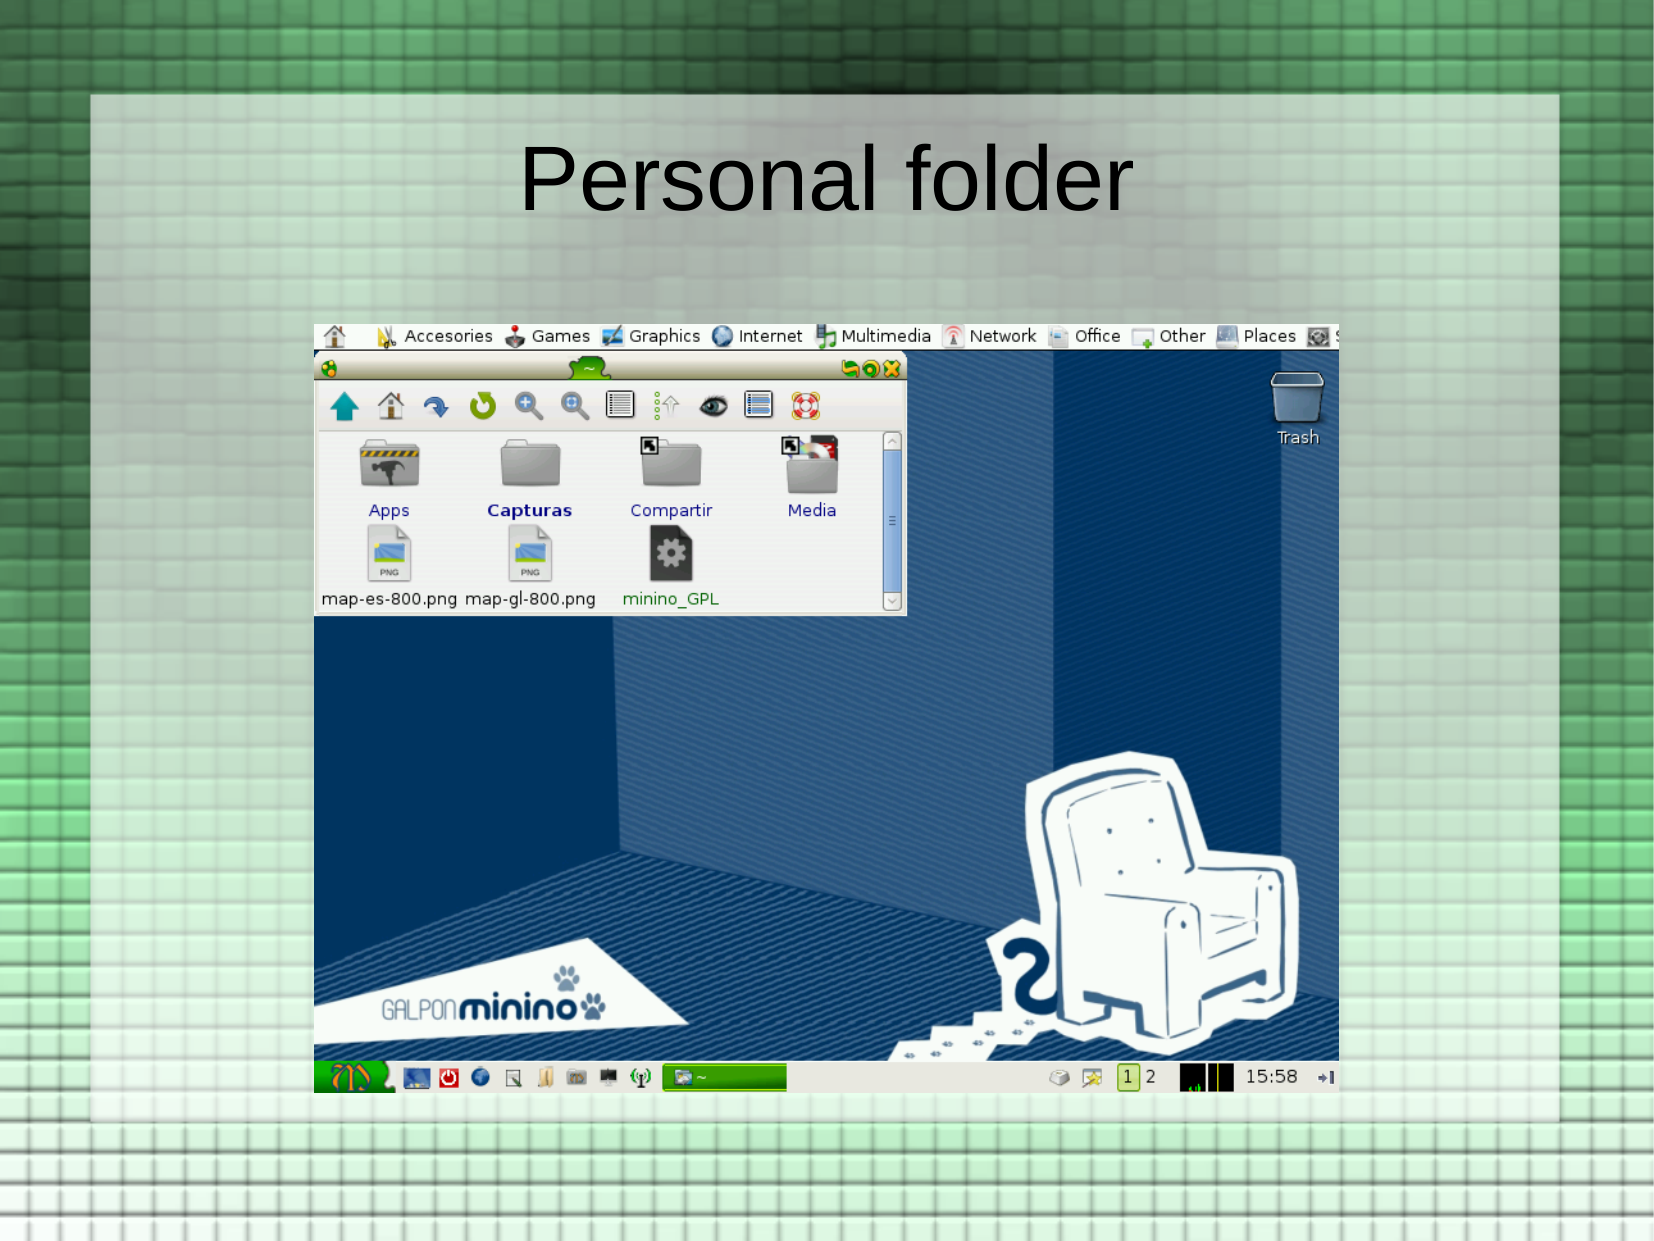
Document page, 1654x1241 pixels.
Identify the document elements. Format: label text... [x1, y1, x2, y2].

picture [0, 0, 1654, 1241]
title Personal folder [88, 90, 1565, 266]
